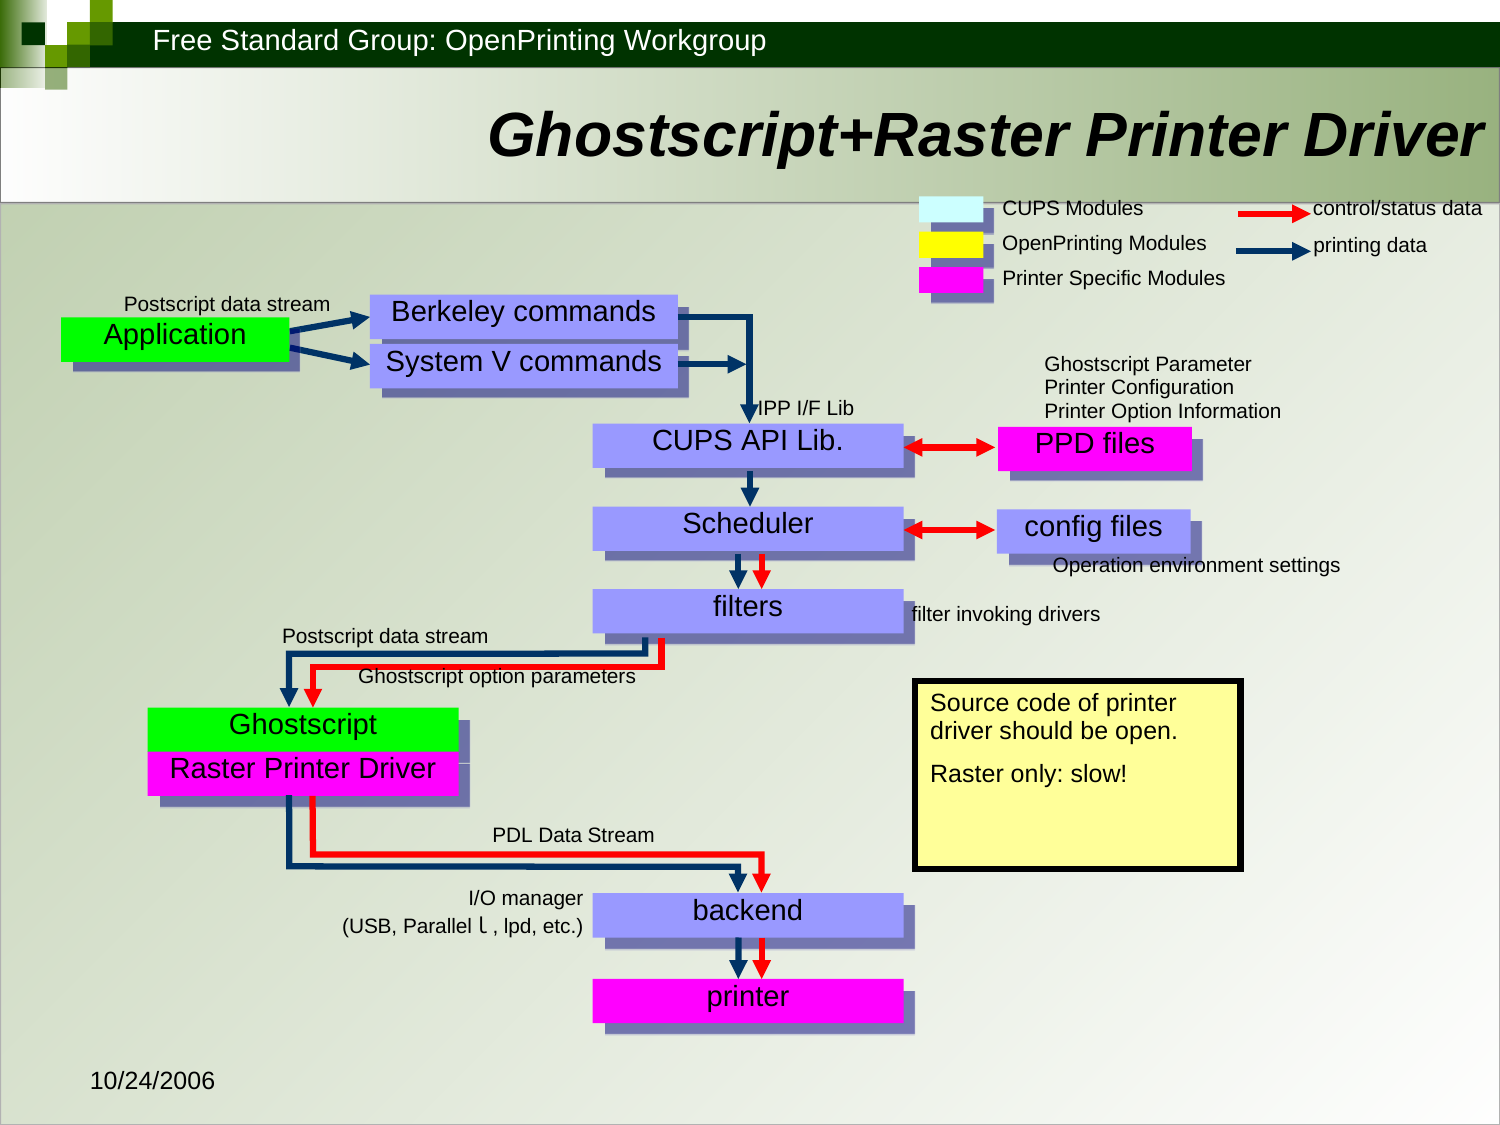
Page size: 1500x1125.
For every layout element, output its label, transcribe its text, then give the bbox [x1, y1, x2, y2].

text_box Operation environment settings [1052, 553, 1341, 577]
text_box backend [592, 893, 904, 938]
text_box printer [592, 978, 904, 1024]
text_box Postscript data stream [281, 624, 489, 648]
text_box Ghostscript Parameter Printer Configuration Printer Option Information [1044, 352, 1282, 423]
text_box Raster Printer Driver [147, 751, 459, 796]
text_box I/O manager (USB, Parallelｌ, lpd, etc.) [341, 886, 584, 940]
text_box Source code of printer driver should be open. Raster only: slow! [915, 680, 1241, 869]
text_box System V commands [369, 343, 678, 389]
text_box Ghostscript option parameters [357, 664, 637, 688]
text_box CUPS API Lib. [592, 423, 904, 468]
text_box PDL Data Stream [492, 823, 655, 848]
text_box [919, 231, 984, 258]
text_box Printer Specific Modules [1002, 267, 1226, 291]
text_box Postscript data stream [123, 292, 331, 316]
text_box filter invoking drivers [911, 602, 1101, 626]
text_box Berkeley commands [369, 294, 678, 340]
text_box IPP I/F Lib [757, 396, 855, 420]
text_box OpenPrinting Modules [1002, 231, 1207, 256]
text_box filters [592, 589, 904, 634]
text_box [919, 267, 984, 293]
text_box Ghostscript [147, 707, 459, 751]
text_box Application [61, 317, 290, 362]
title Ghostscript+Raster Printer Driver [0, 67, 1500, 203]
text_box printing data [1313, 233, 1428, 258]
text_box CUPS Modules [1002, 196, 1144, 220]
text_box control/status data [1312, 196, 1483, 220]
text_box PPD files [998, 426, 1192, 472]
text_box [919, 196, 984, 223]
text_box Scheduler [592, 506, 904, 551]
text_box config files [996, 509, 1191, 554]
